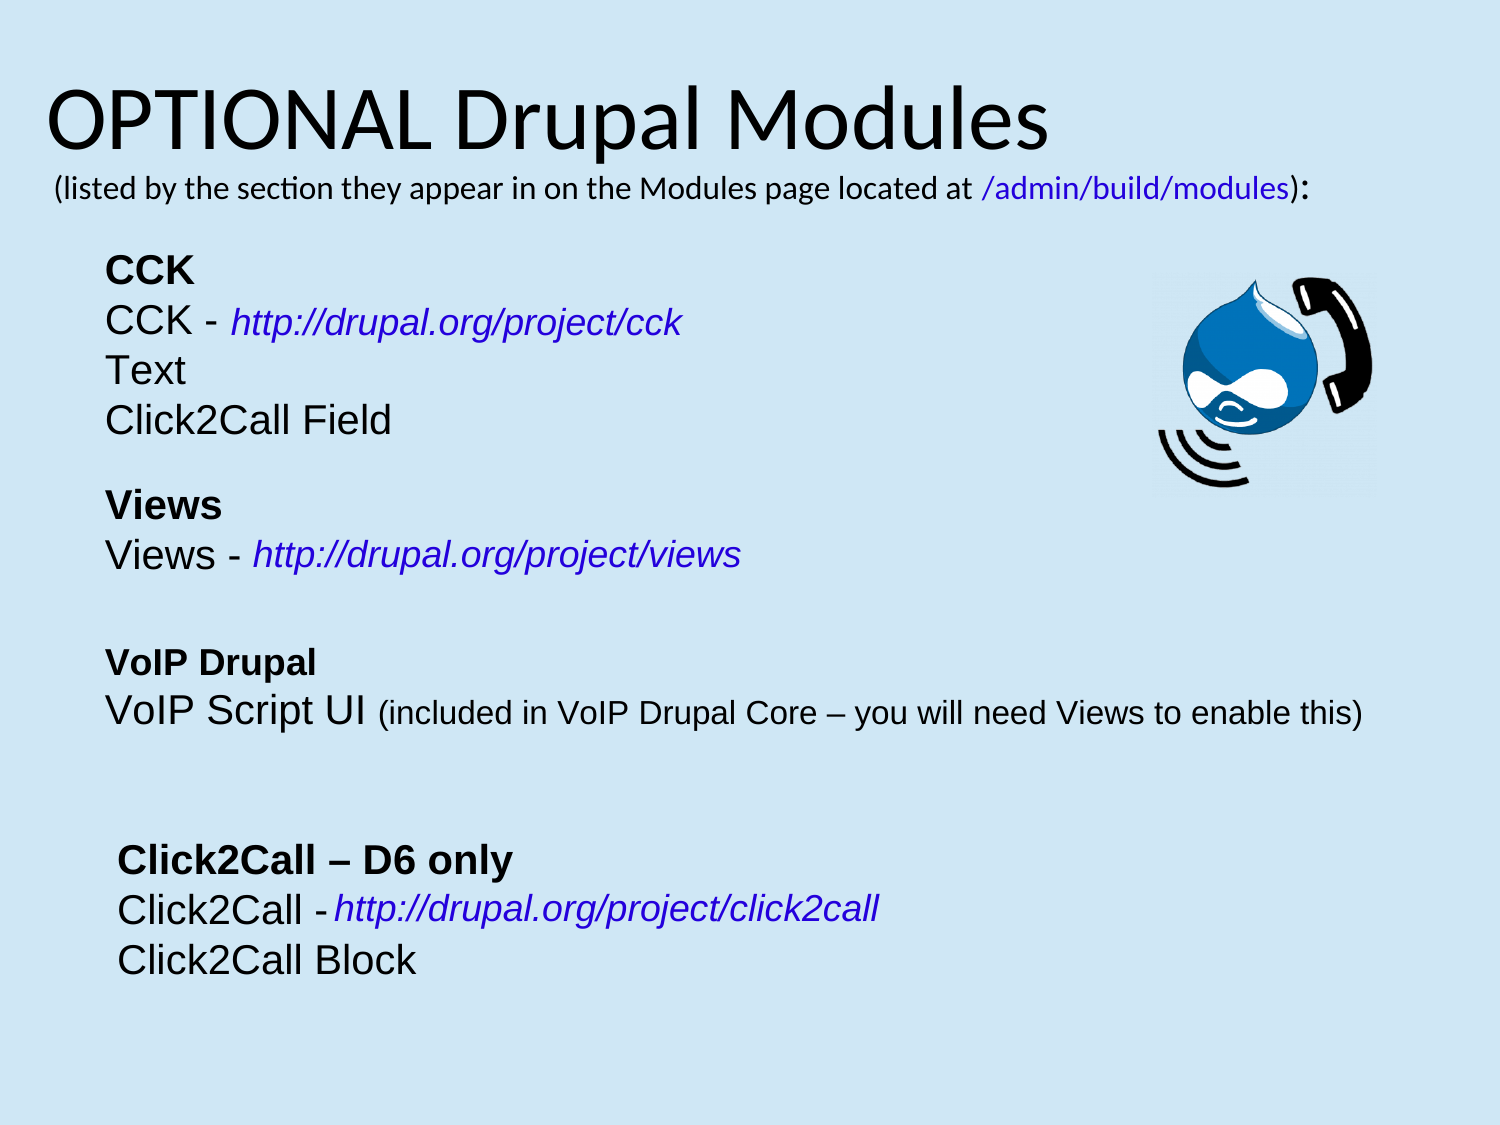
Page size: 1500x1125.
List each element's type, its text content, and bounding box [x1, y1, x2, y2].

text_box VoIP Drupal VoIP Script UI (included in VoIP Drupal Core – you will need Views to enable this) [90, 630, 1402, 785]
title OPTIONAL Drupal Modules [31, 37, 1342, 190]
picture [1152, 272, 1377, 498]
text_box Views Views - [90, 470, 1171, 630]
list (listed by the section they appear in on the Modules page located at /admin/build/modules): [38, 149, 1381, 616]
text_box CCK CCK - Text Click2Call Field [90, 235, 1372, 451]
text_box Click2Call – D6 only Click2Call - Click2Call Block [102, 825, 1228, 991]
